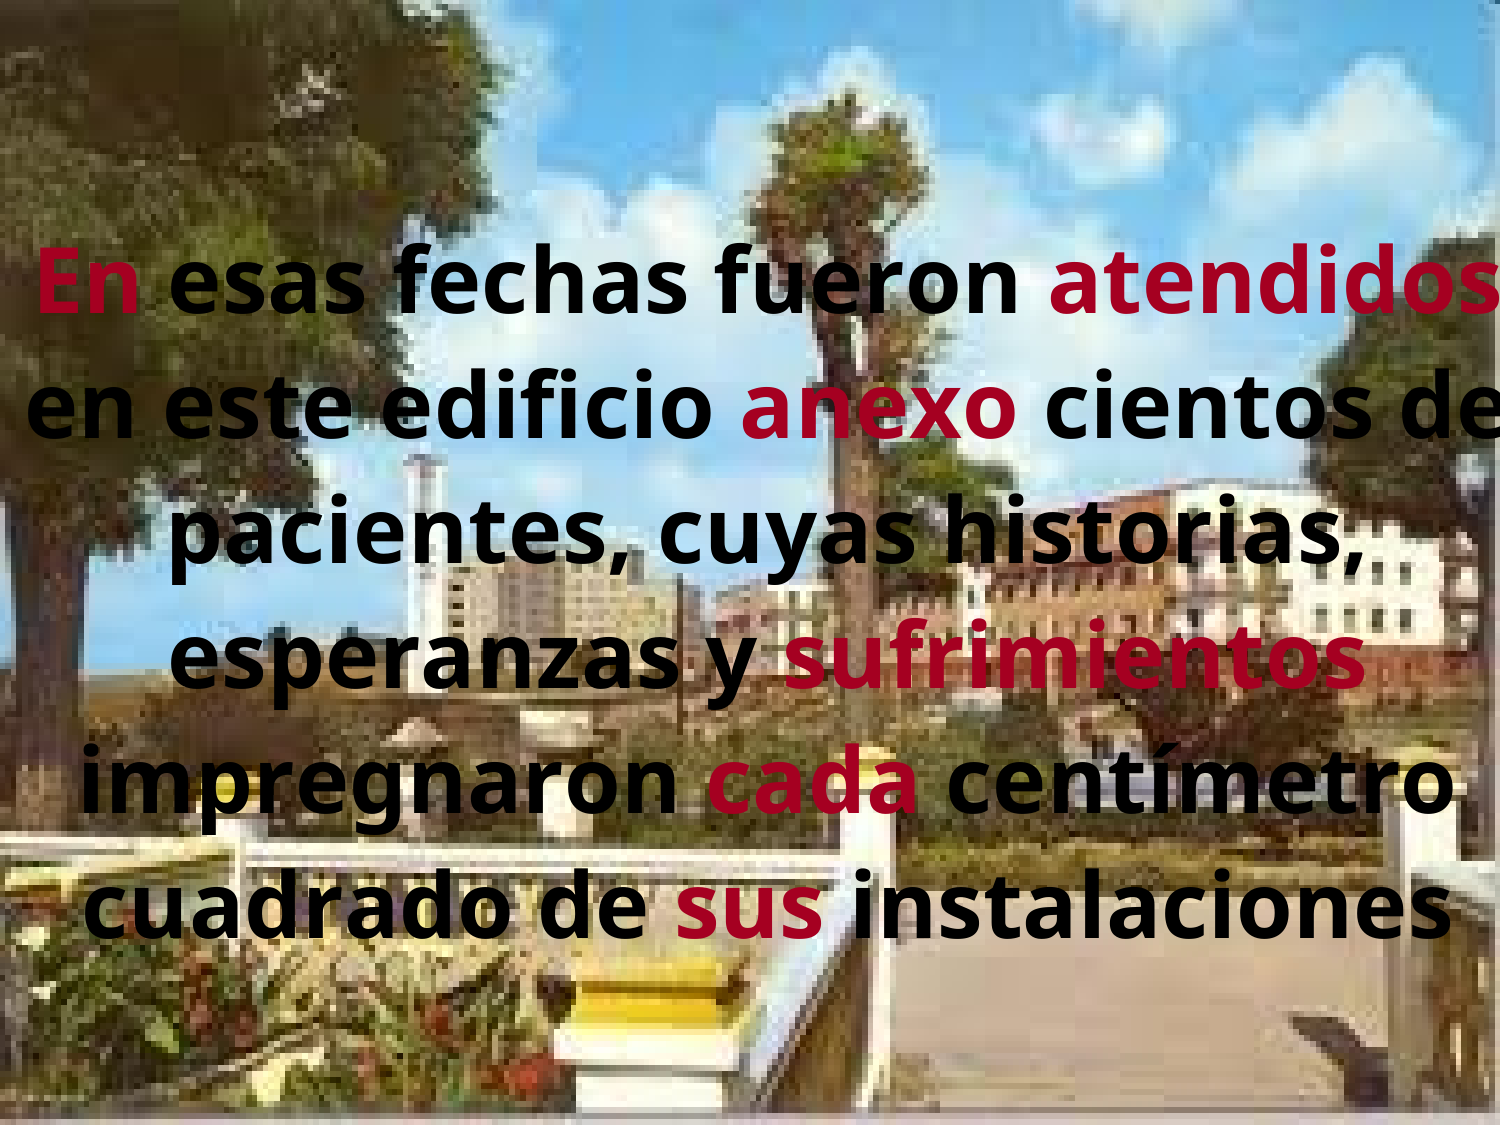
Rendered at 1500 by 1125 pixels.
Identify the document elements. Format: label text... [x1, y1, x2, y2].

title En esas fechas fueron atendidos en este edificio anexo cientos de pacientes, cuyas historias, esperanzas y sufrimientos impregnaron cada centímetro cuadrado de sus instalaciones [0, 0, 1500, 1125]
